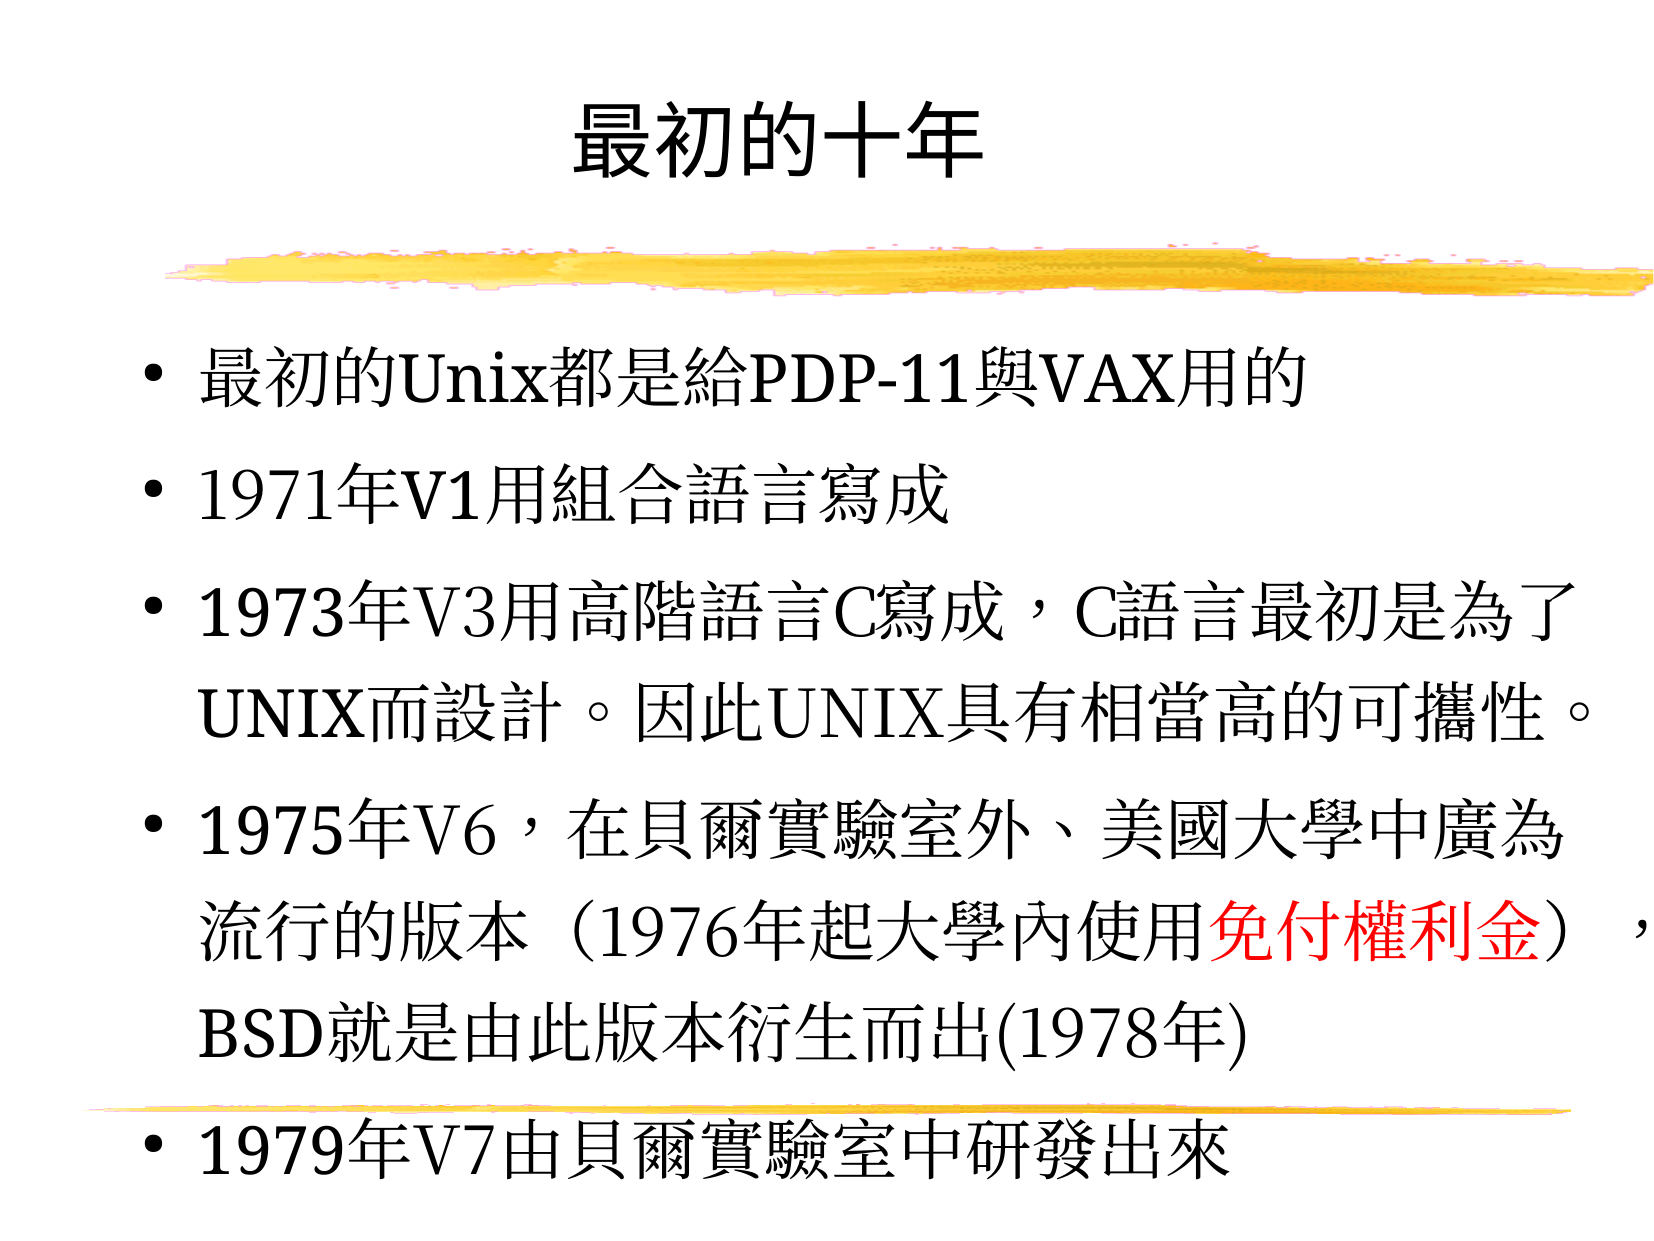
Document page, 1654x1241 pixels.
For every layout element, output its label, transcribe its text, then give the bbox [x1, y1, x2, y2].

picture [165, 237, 1654, 308]
list 最初的Unix都是給PDP-11與VAX用的 1971年V1用組合語言寫成 1973年V3用高階語言C寫成，C語言最初是為了UNIX而設計。因此UNIX具有相當高的可攜性。 1975年V6，在貝爾實驗室外、美國大學中廣為流行的版本（1976年起大學內使用免付權利金），BSD就是由此版本衍生而出(1978年) 1979年V7由貝爾實驗室中研發出來 [141, 320, 1611, 1065]
title 最初的十年 [76, 28, 1482, 236]
picture [82, 1102, 1571, 1117]
